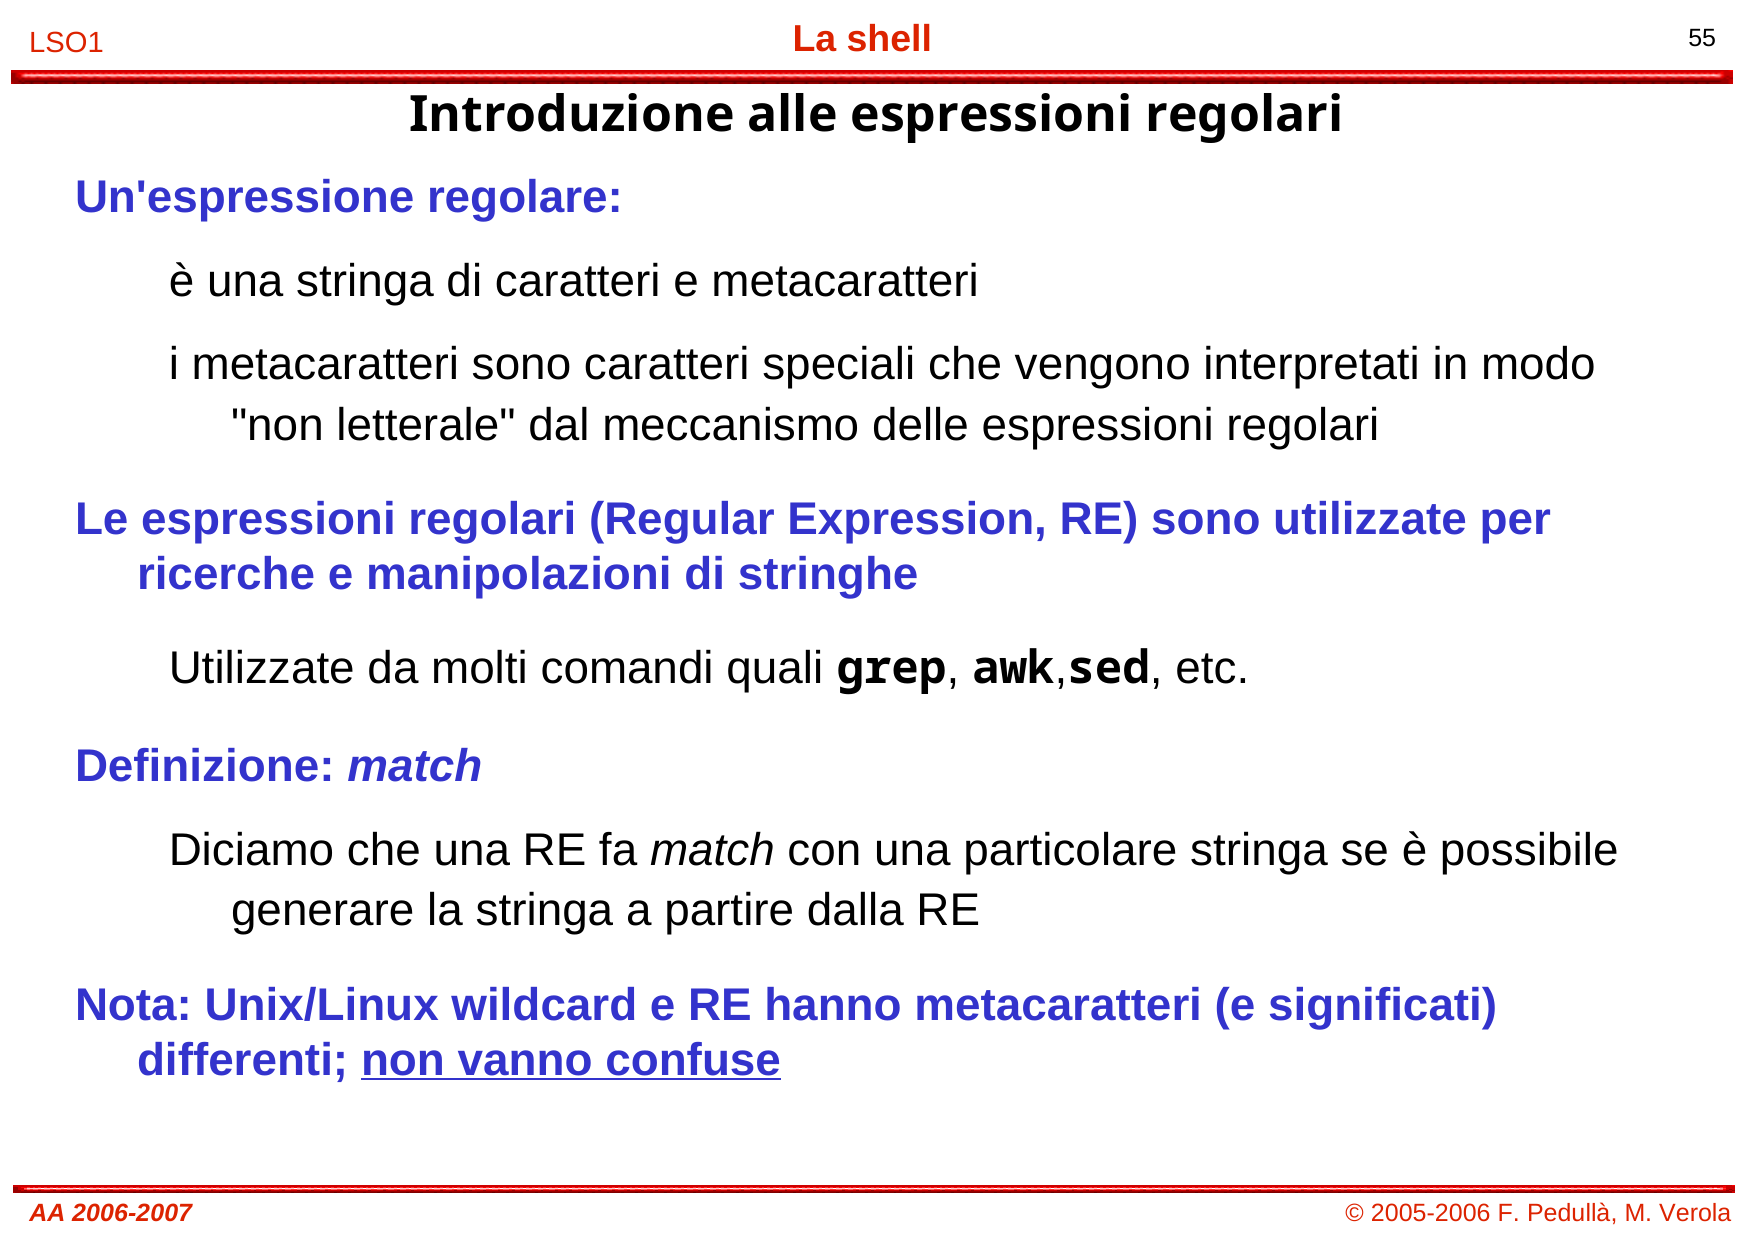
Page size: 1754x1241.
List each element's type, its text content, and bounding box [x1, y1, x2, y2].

picture [1390, 70, 1733, 84]
picture [11, 70, 364, 84]
list Un'espressione regolare: è una stringa di caratteri e metacaratteri i metacaratteri sono caratteri speciali che vengono interpretati in modo "non letterale" dal meccanismo delle espressioni regolari Le espressioni regolari (Regular Expression, RE) sono utilizzate per ricerche e manipolazioni di stringhe Utilizzate da molti comandi quali grep, awk,sed, etc. Definizione: match Diciamo che una RE fa match con una particolare stringa se è possibile generare la stringa a partire dalla RE Nota: Unix/Linux wildcard e RE hanno metacaratteri (e significati) differenti; non vanno confuse [60, 160, 1698, 1134]
picture [13, 1185, 1735, 1193]
title Introduzione alle espressioni regolari [364, 66, 1390, 160]
